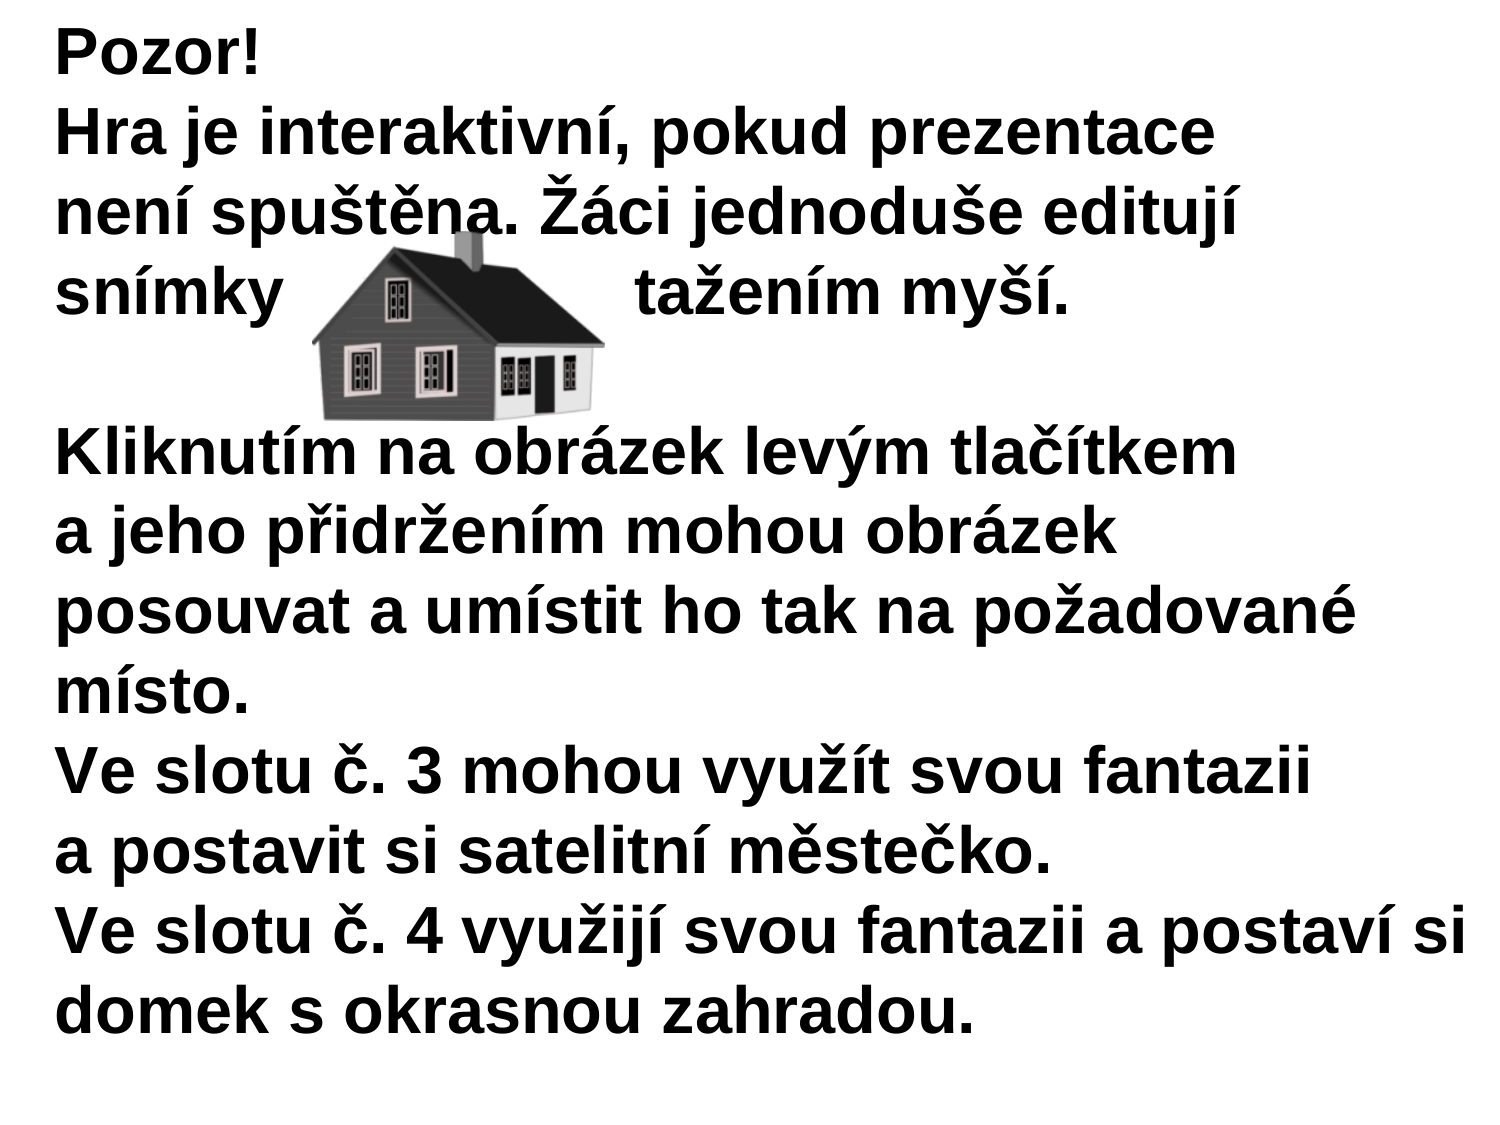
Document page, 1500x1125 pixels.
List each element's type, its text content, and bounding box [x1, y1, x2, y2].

text_box Pozor! Hra je interaktivní, pokud prezentace není spuštěna. Žáci jednoduše editují snímky tažením myší. Kliknutím na obrázek levým tlačítkem a jeho přidržením mohou obrázek posouvat a umístit ho tak na požadované místo. Ve slotu č. 3 mohou využít svou fantazii a postavit si satelitní městečko. Ve slotu č. 4 využijí svou fantazii a postaví si domek s okrasnou zahradou. [40, 0, 1500, 1055]
picture [312, 231, 605, 421]
